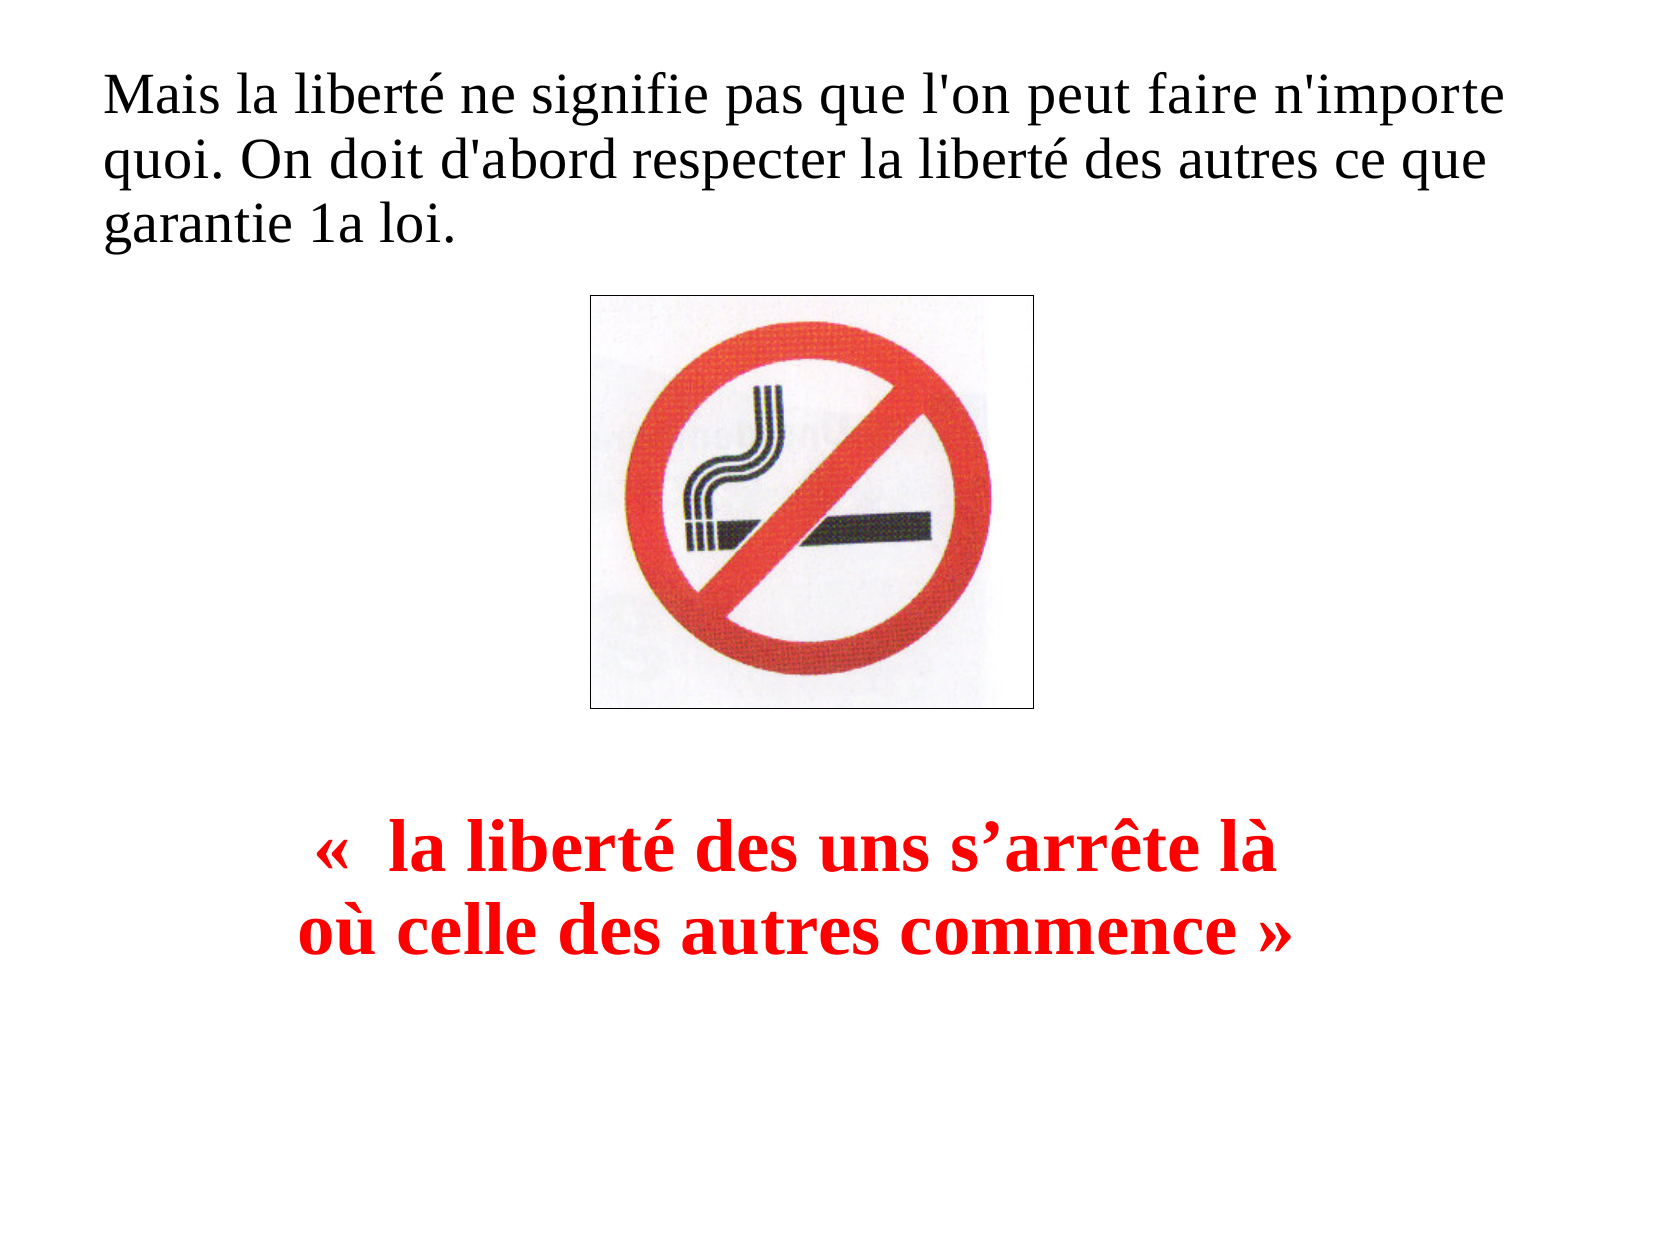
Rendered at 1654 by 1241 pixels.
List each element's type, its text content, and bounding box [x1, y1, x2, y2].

text_box « la liberté des uns s’arrête là où celle des autres commence » [265, 797, 1329, 979]
picture [590, 295, 1034, 709]
text_box Mais la liberté ne signifie pas que l'on peut faire n'importe quoi. On doit d'abord respecter la liberté des autres ce que garantie 1a loi. [88, 54, 1654, 266]
